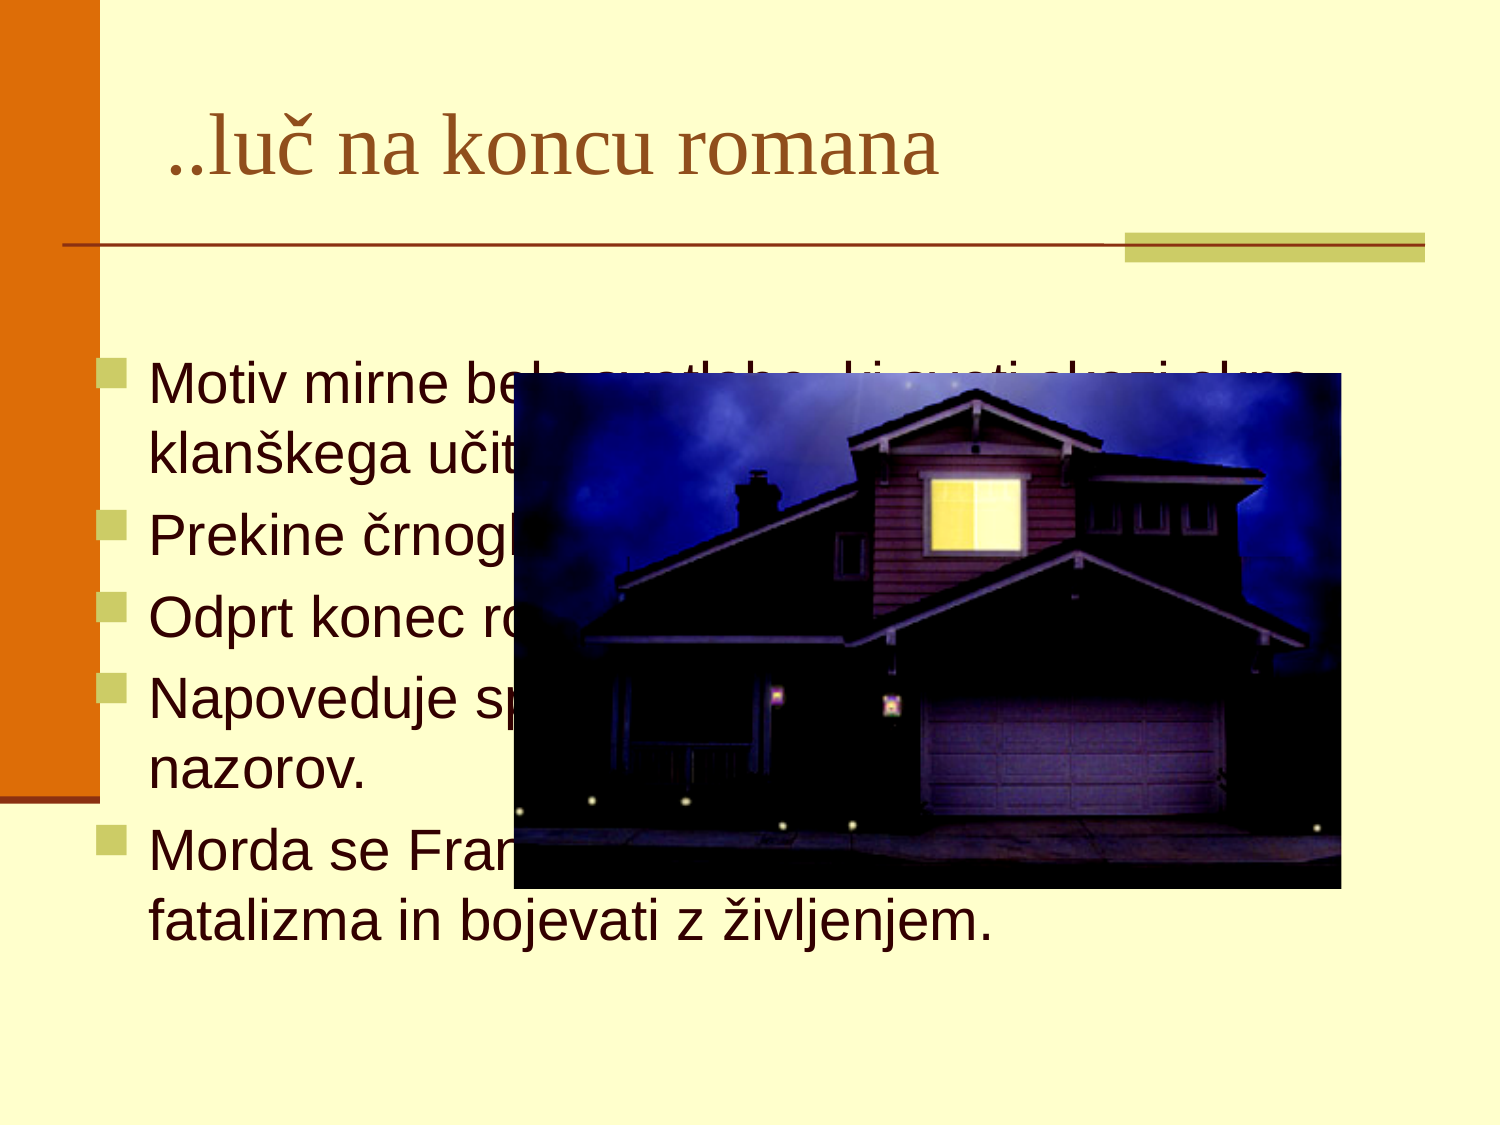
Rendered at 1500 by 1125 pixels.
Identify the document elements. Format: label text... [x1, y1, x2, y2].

list Motiv mirne bele svetlobe, ki sveti skozi okno klanškega učitelja. Prekine črnogledost Odprt konec romana Napoveduje spremembo pesimističnih nazorov. Morda se Franckin sin začenja osvobajati fatalizma in bojevati z življenjem. [76, 338, 1341, 1094]
picture [513, 373, 1342, 889]
title ..luč na koncu romana [150, 45, 1425, 234]
